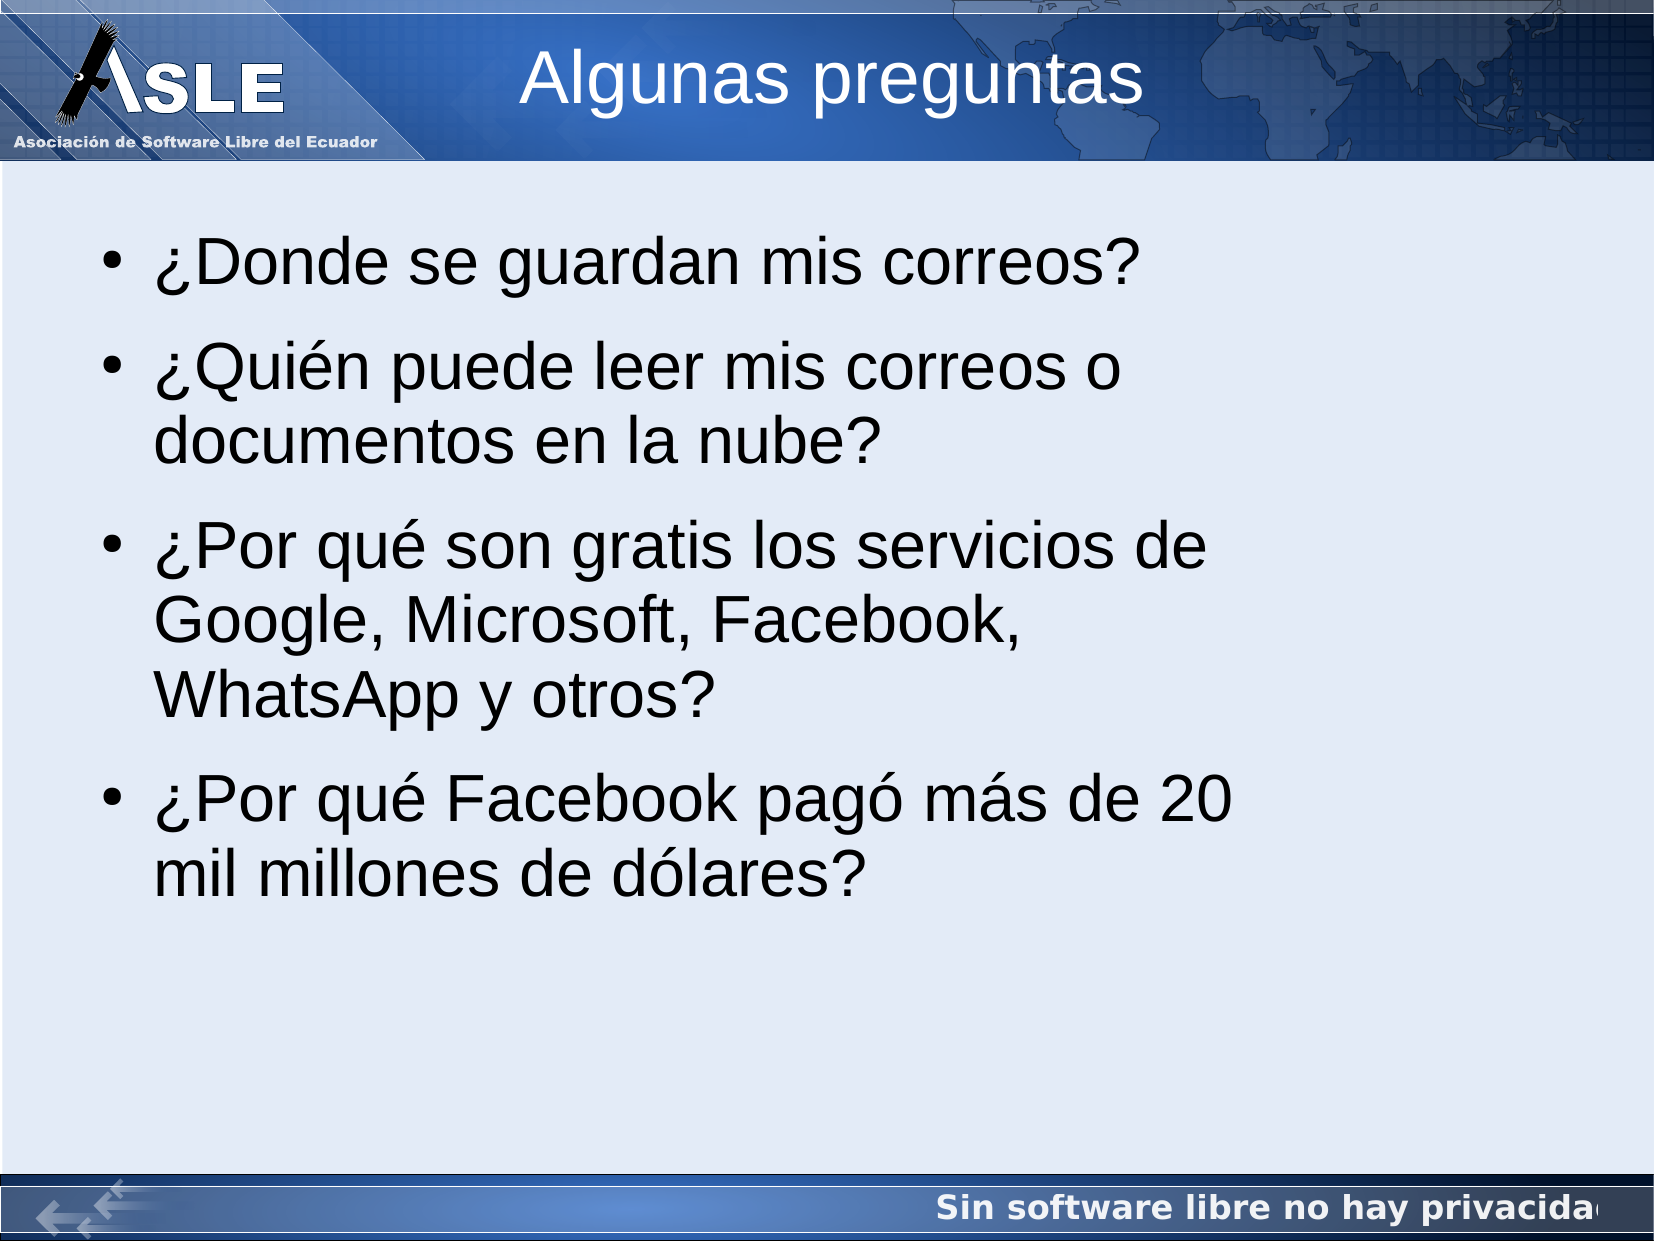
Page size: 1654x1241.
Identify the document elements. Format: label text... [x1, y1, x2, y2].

list ¿Donde se guardan mis correos? ¿Quién puede leer mis correos o documentos en la nube? ¿Por qué son gratis los servicios de Google, Microsoft, Facebook, WhatsApp y otros? ¿Por qué Facebook pagó más de 20 mil millones de dólares? [82, 224, 1241, 1010]
title Algunas preguntas [23, 26, 1642, 130]
